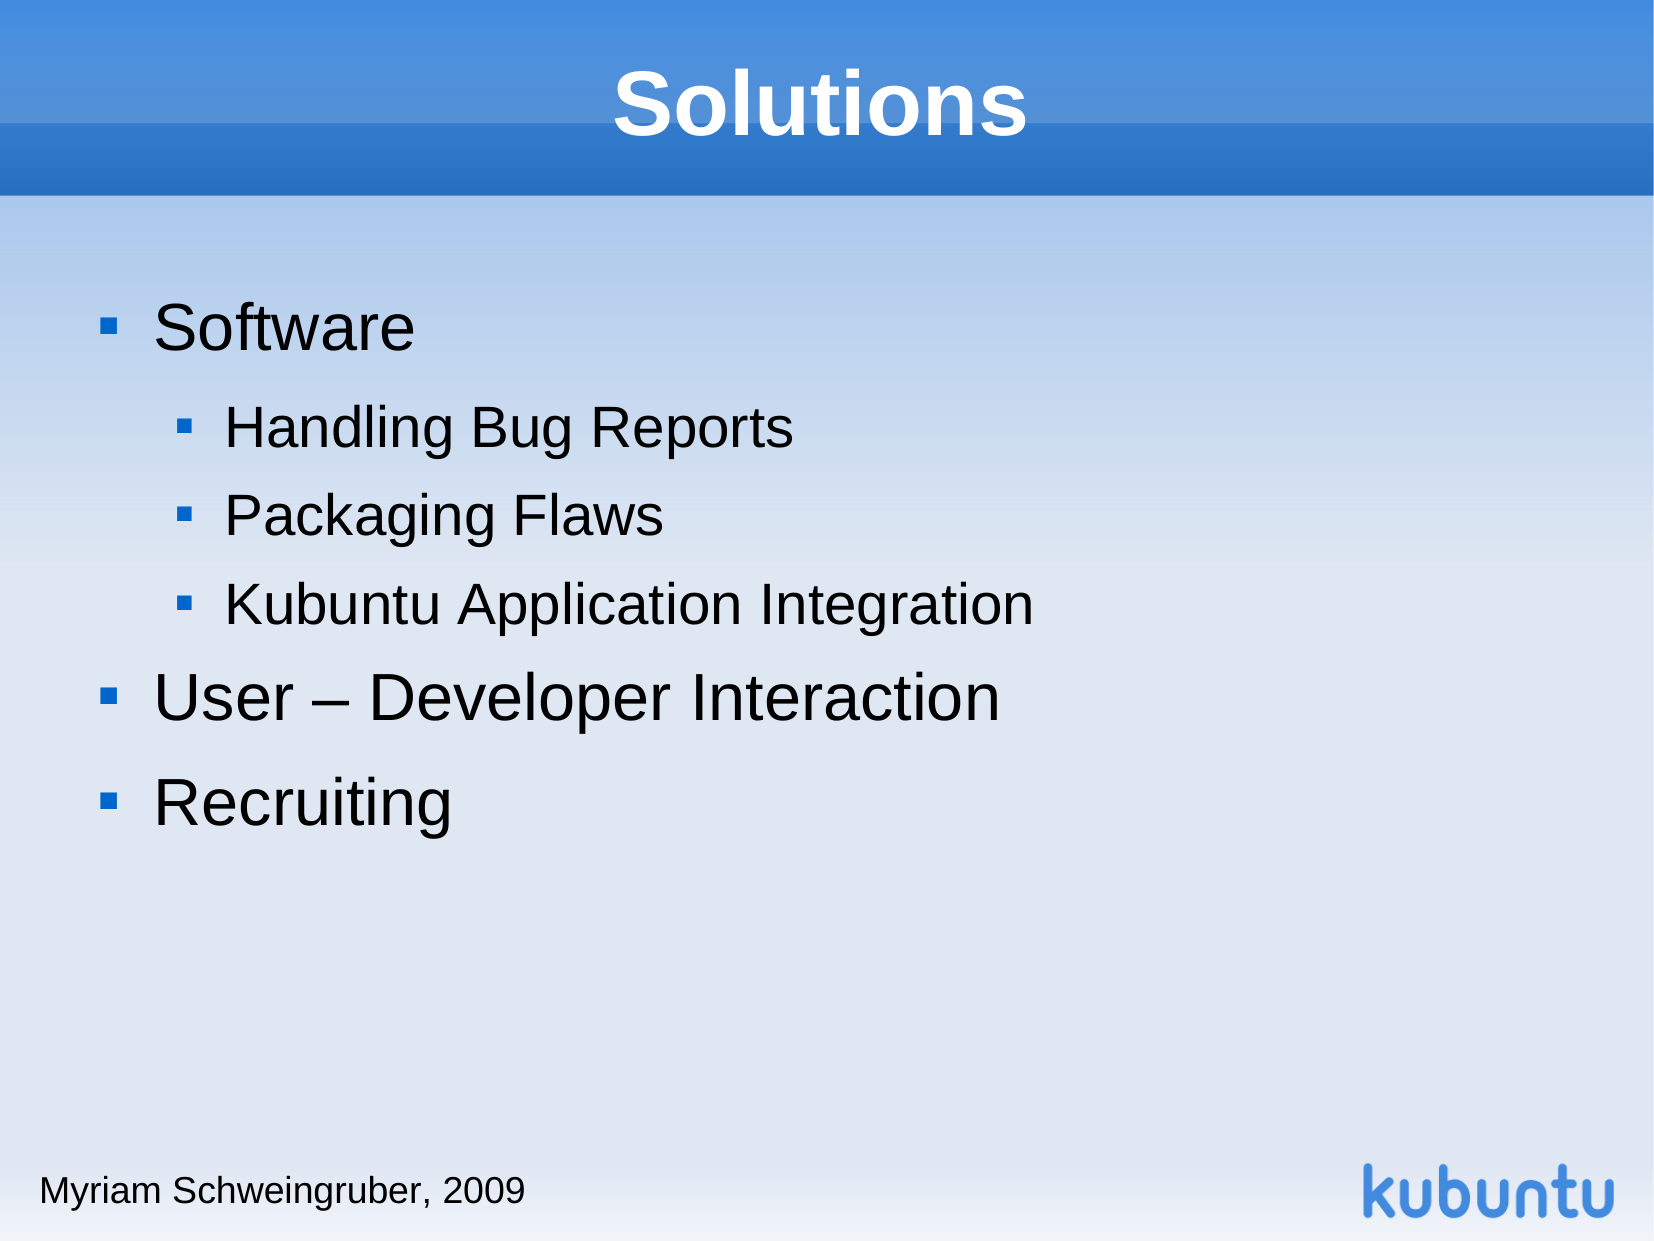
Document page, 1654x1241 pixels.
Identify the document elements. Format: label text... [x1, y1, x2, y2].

title Solutions [76, 7, 1565, 200]
picture [0, 0, 1654, 1241]
text_box Myriam Schweingruber, 2009 [14, 1162, 540, 1233]
list Software Handling Bug Reports Packaging Flaws Kubuntu Application Integration User – Developer Interaction Recruiting [82, 290, 1571, 1094]
